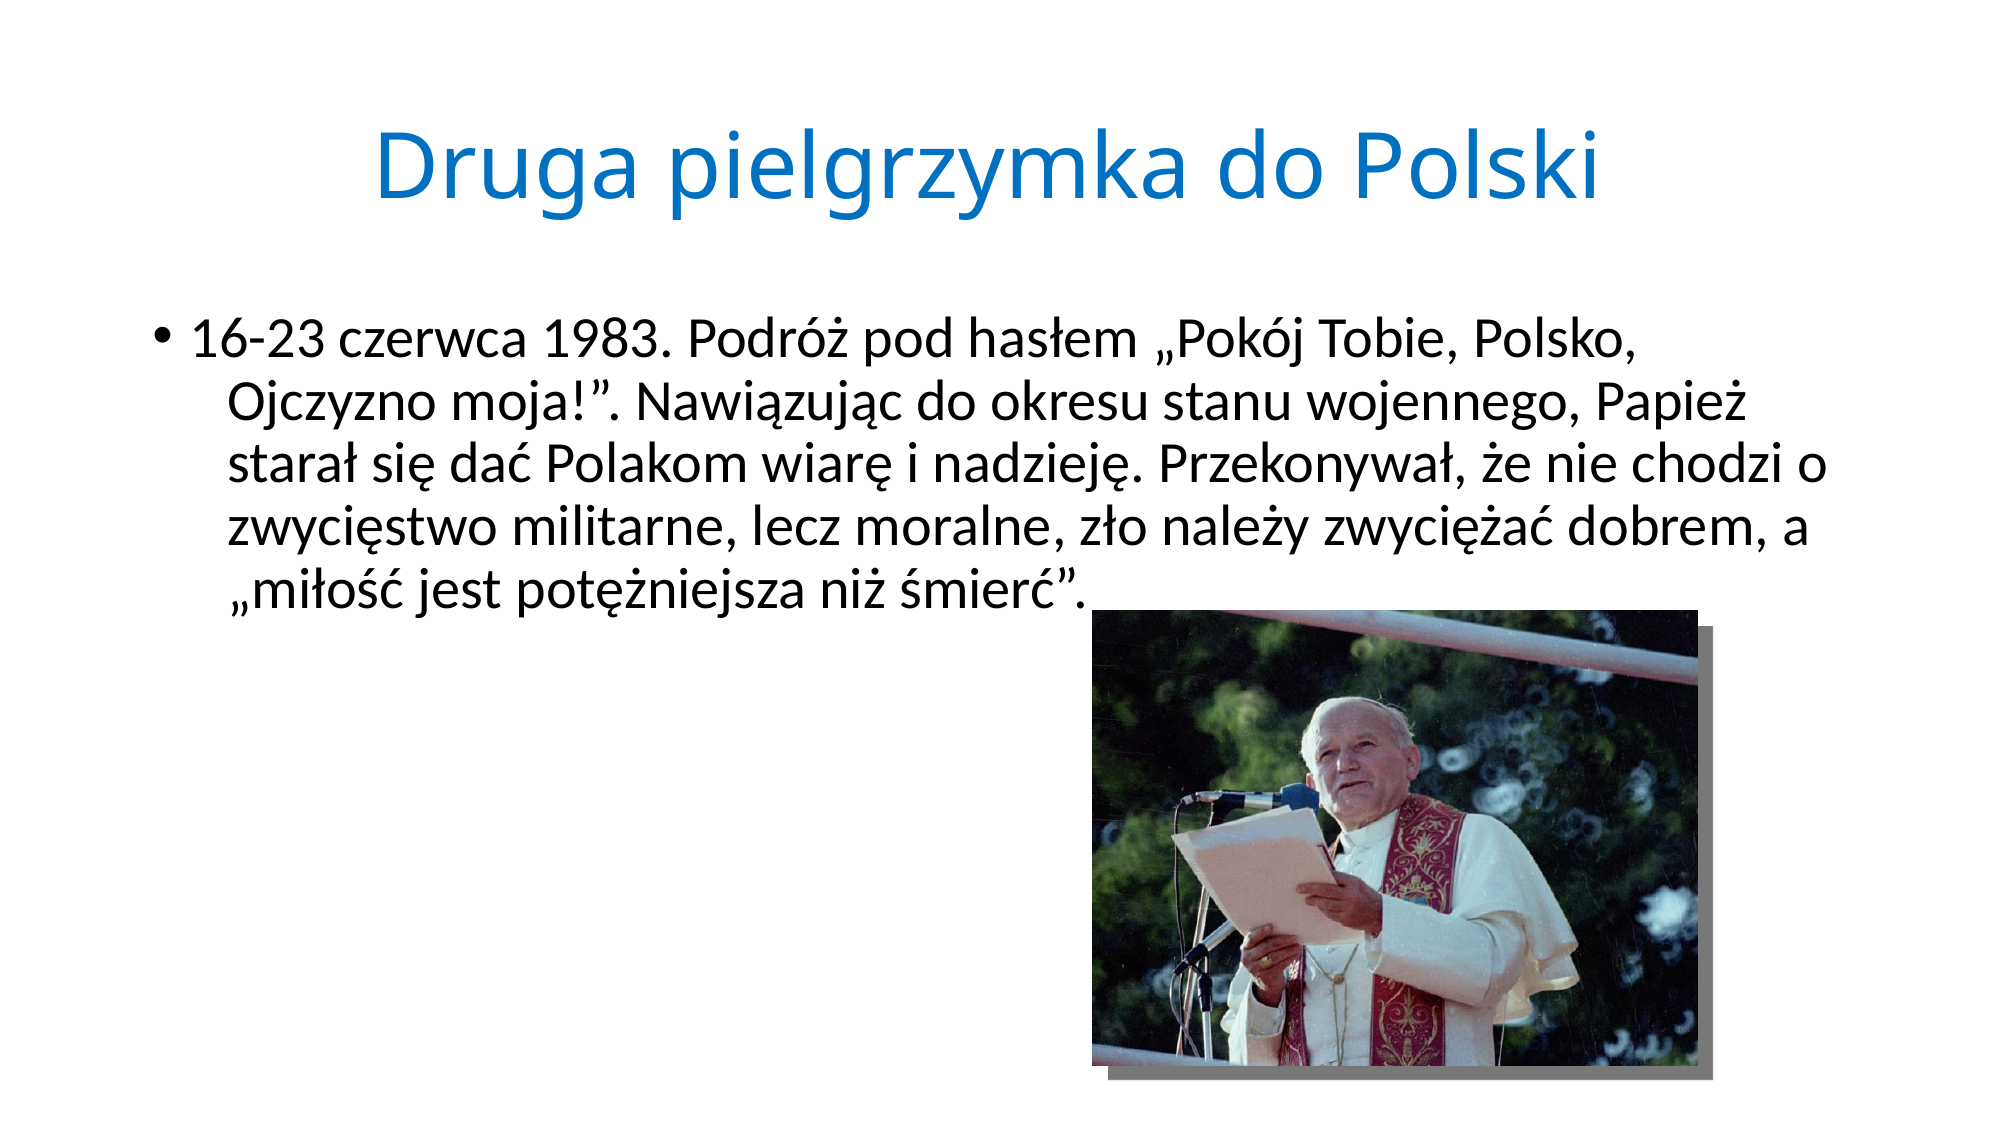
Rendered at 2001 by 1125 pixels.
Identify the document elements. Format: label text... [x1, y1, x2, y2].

list 16-23 czerwca 1983. Podróż pod hasłem „Pokój Tobie, Polsko, Ojczyzno moja!”. Nawiązując do okresu stanu wojennego, Papież starał się dać Polakom wiarę i nadzieję. Przekonywał, że nie chodzi o zwycięstwo militarne, lecz moralne, zło należy zwyciężać dobrem, a „miłość jest potężniejsza niż śmierć”. [137, 299, 1863, 1014]
picture [1092, 610, 1698, 1066]
title Druga pielgrzymka do Polski [137, 59, 1863, 278]
